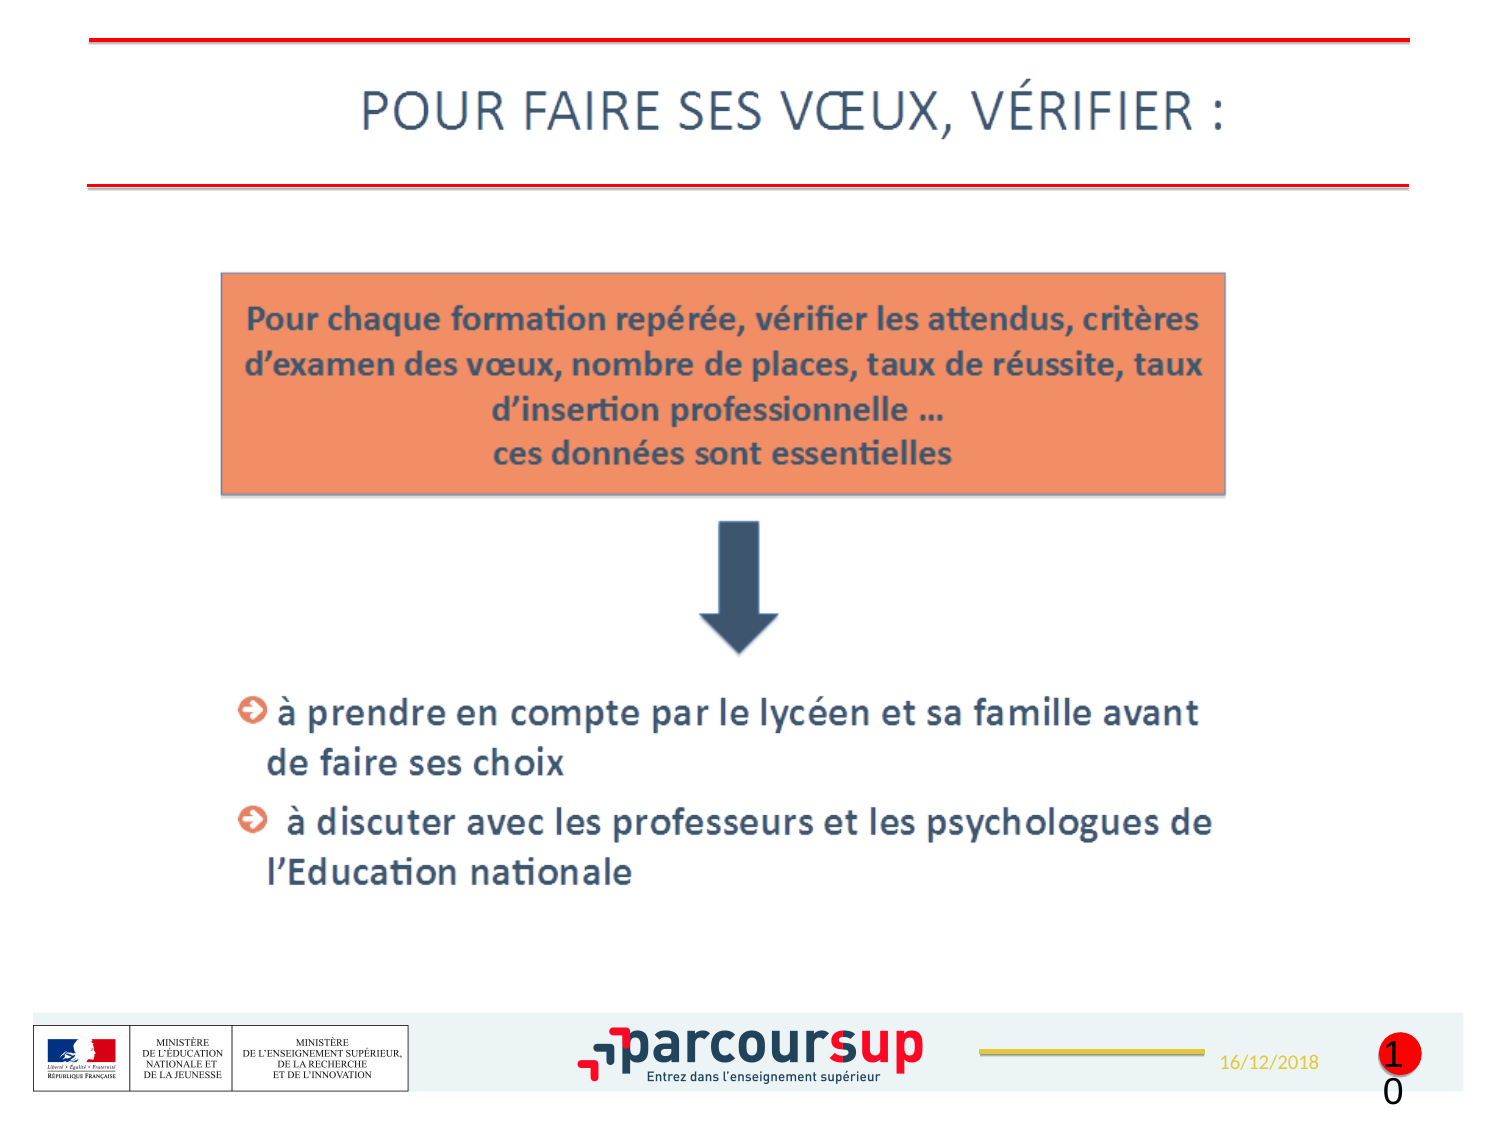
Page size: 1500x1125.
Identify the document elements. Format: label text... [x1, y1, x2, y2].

picture [0, 0, 1499, 1124]
text_box <numéro> [1368, 1031, 1430, 1074]
